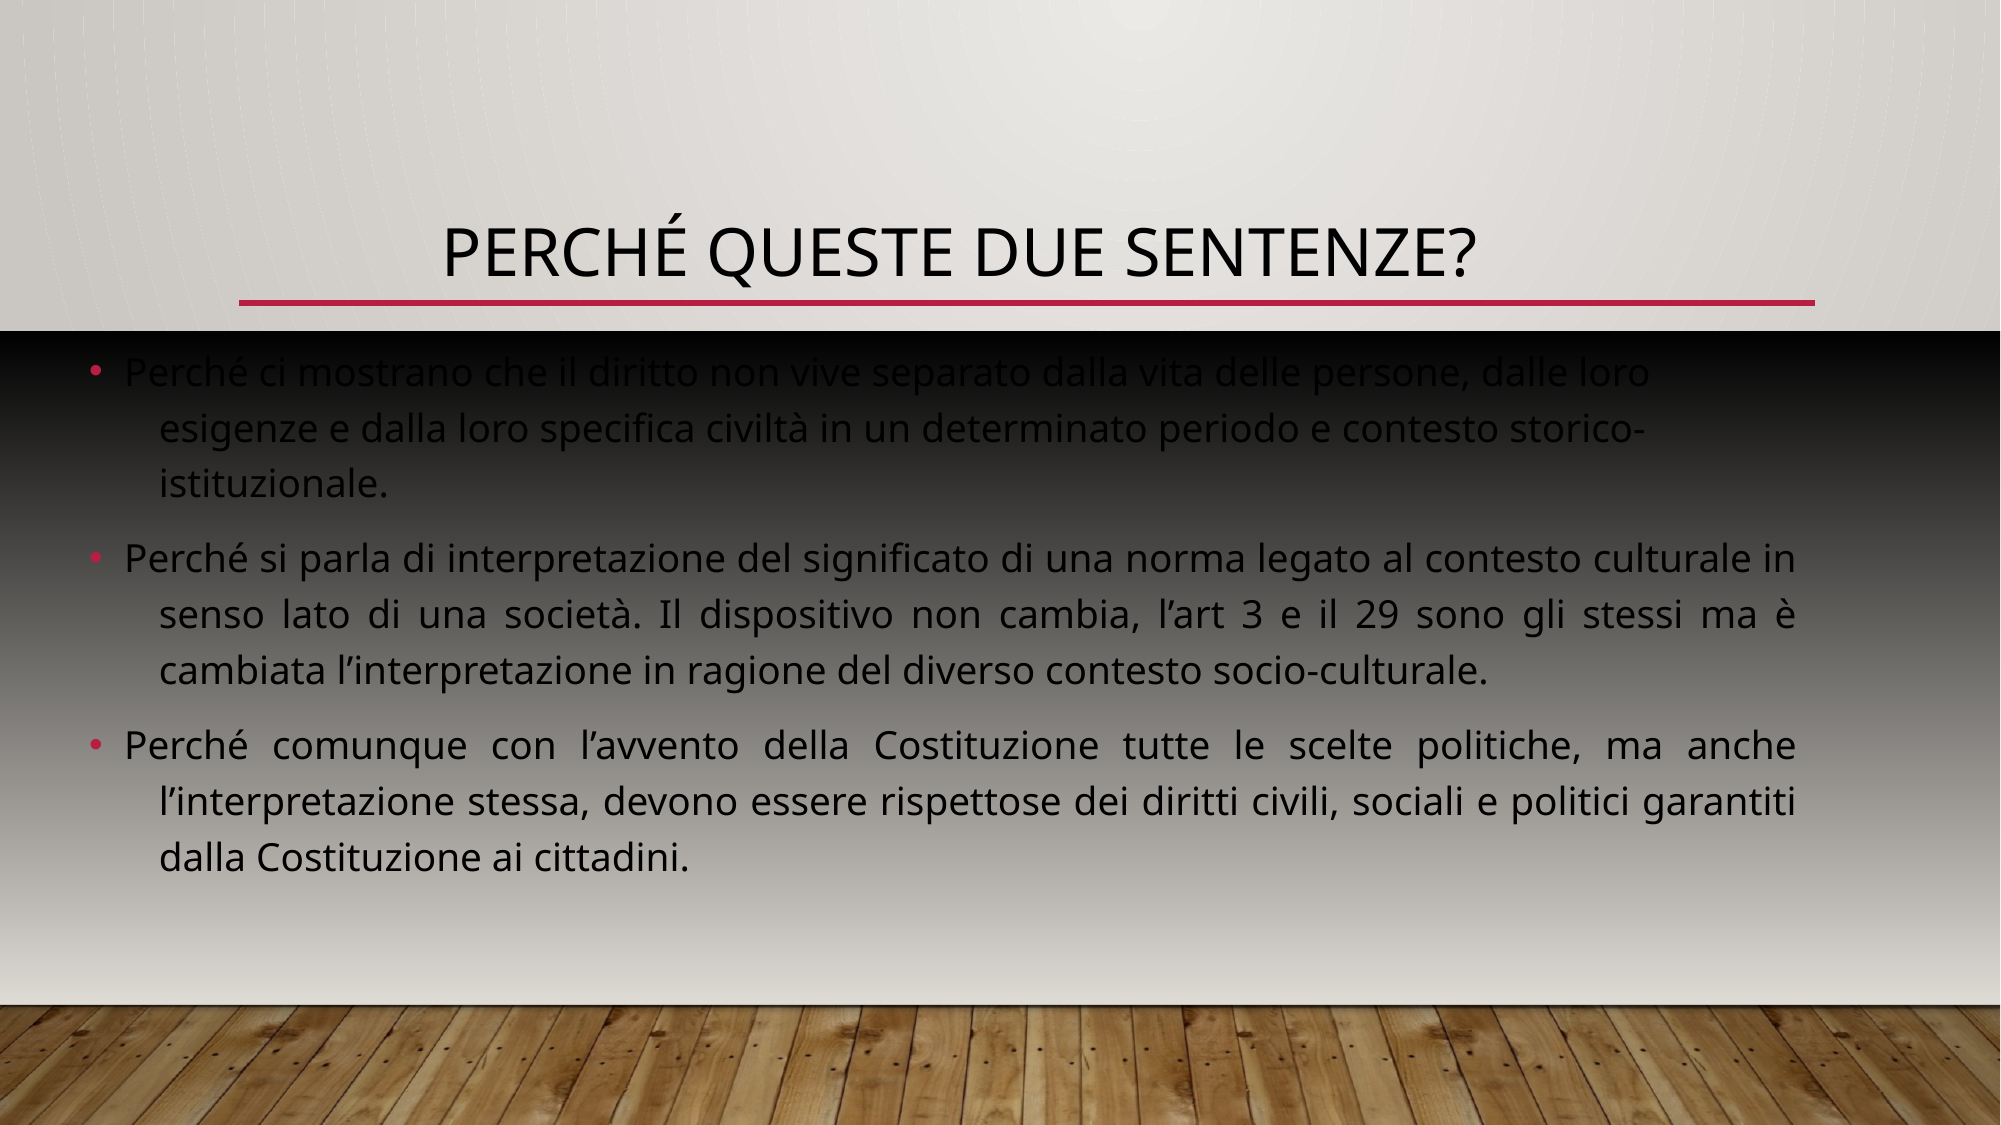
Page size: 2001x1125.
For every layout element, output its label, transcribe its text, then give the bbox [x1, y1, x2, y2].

title Perché queste due sentenze? [106, 211, 1814, 305]
list Perché ci mostrano che il diritto non vive separato dalla vita delle persone, dalle loro esigenze e dalla loro specifica civiltà in un determinato periodo e contesto storico-istituzionale. Perché si parla di interpretazione del significato di una norma legato al contesto culturale in senso lato di una società. Il dispositivo non cambia, l’art 3 e il 29 sono gli stessi ma è cambiata l’interpretazione in ragione del diverso contesto socio-culturale. Perché comunque con l’avvento della Costituzione tutte le scelte politiche, ma anche l’interpretazione stessa, devono essere rispettose dei diritti civili, sociali e politici garantiti dalla Costituzione ai cittadini. [74, 330, 1814, 897]
